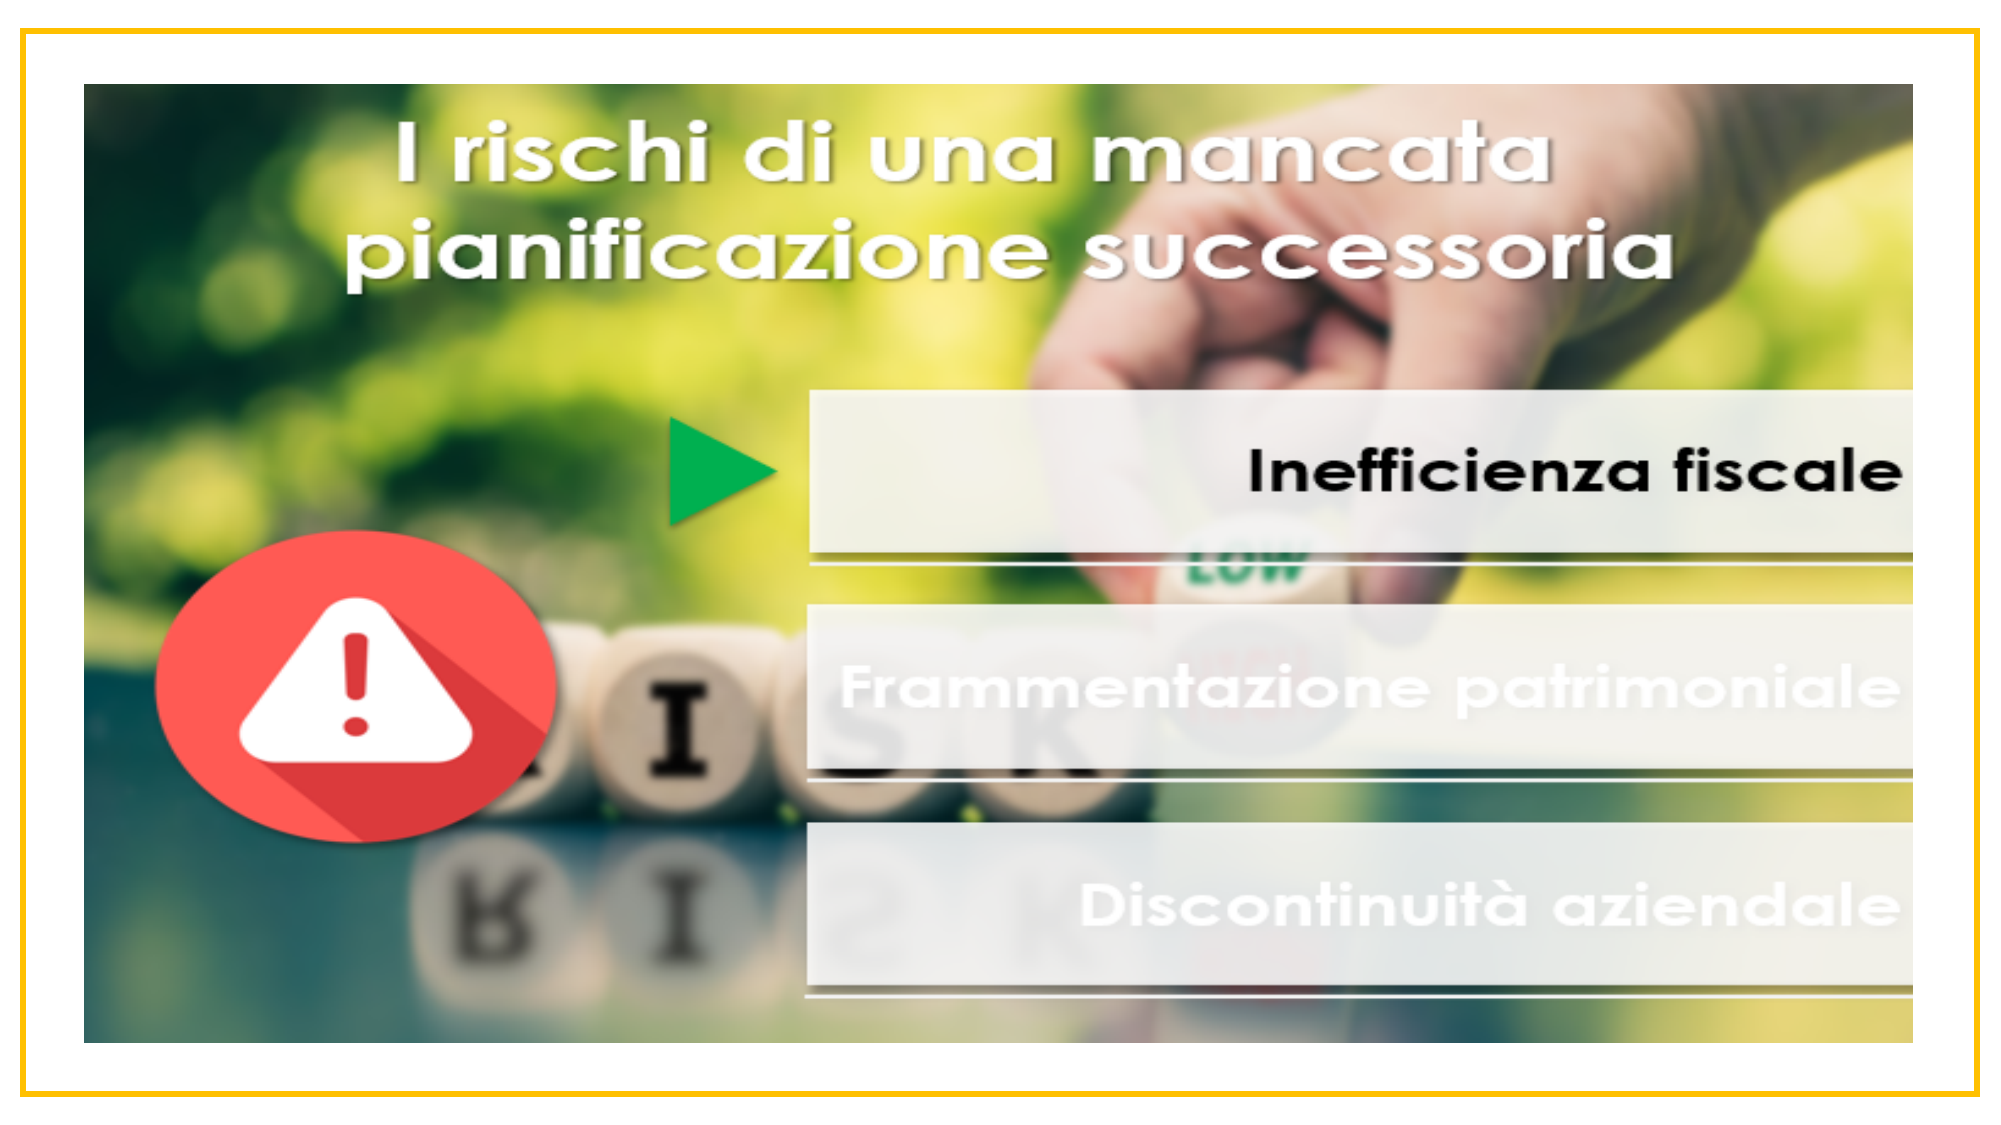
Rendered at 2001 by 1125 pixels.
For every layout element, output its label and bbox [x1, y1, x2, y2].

text_box [22, 31, 1978, 1095]
picture [84, 84, 1913, 1043]
